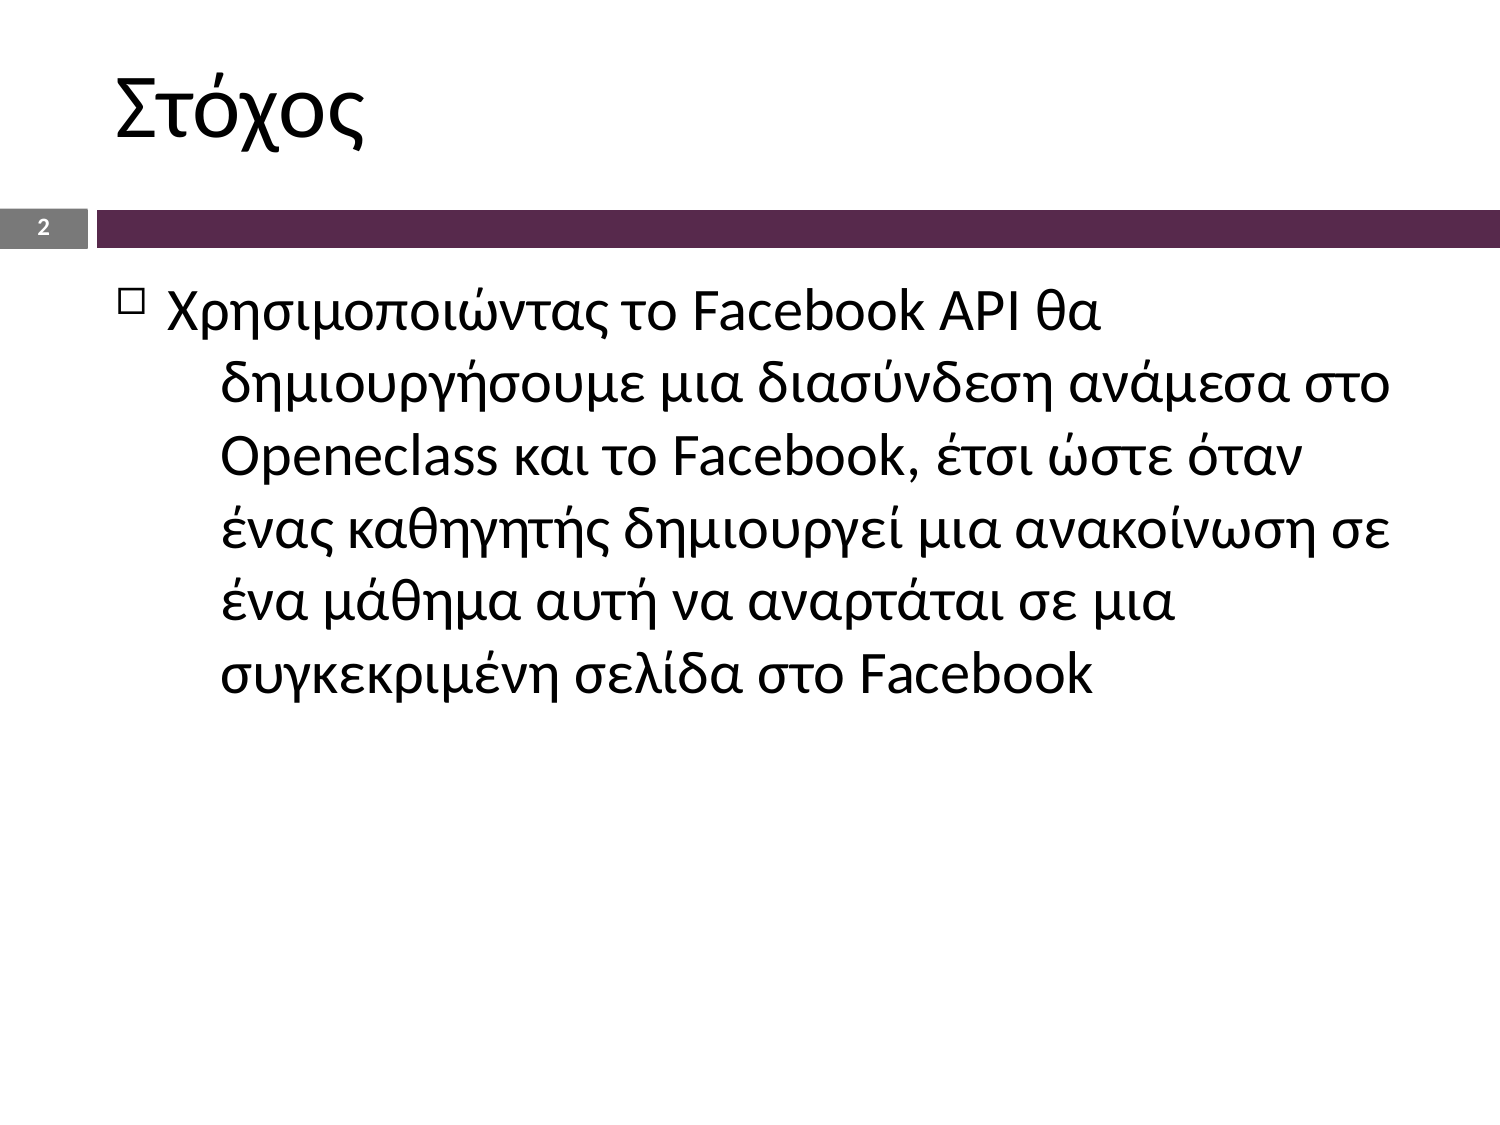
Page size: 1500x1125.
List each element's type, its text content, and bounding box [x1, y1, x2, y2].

list Χρησιμοποιώντας το Facebook API θα δημιουργήσουμε μια διασύνδεση ανάμεσα στο Openeclass και το Facebook, έτσι ώστε όταν ένας καθηγητής δημιουργεί μια ανακοίνωση σε ένα μάθημα αυτή να αναρτάται σε μια συγκεκριμένη σελίδα στο Facebook [100, 262, 1438, 1000]
text_box [0, 208, 88, 249]
title Στόχος [100, 19, 1438, 182]
